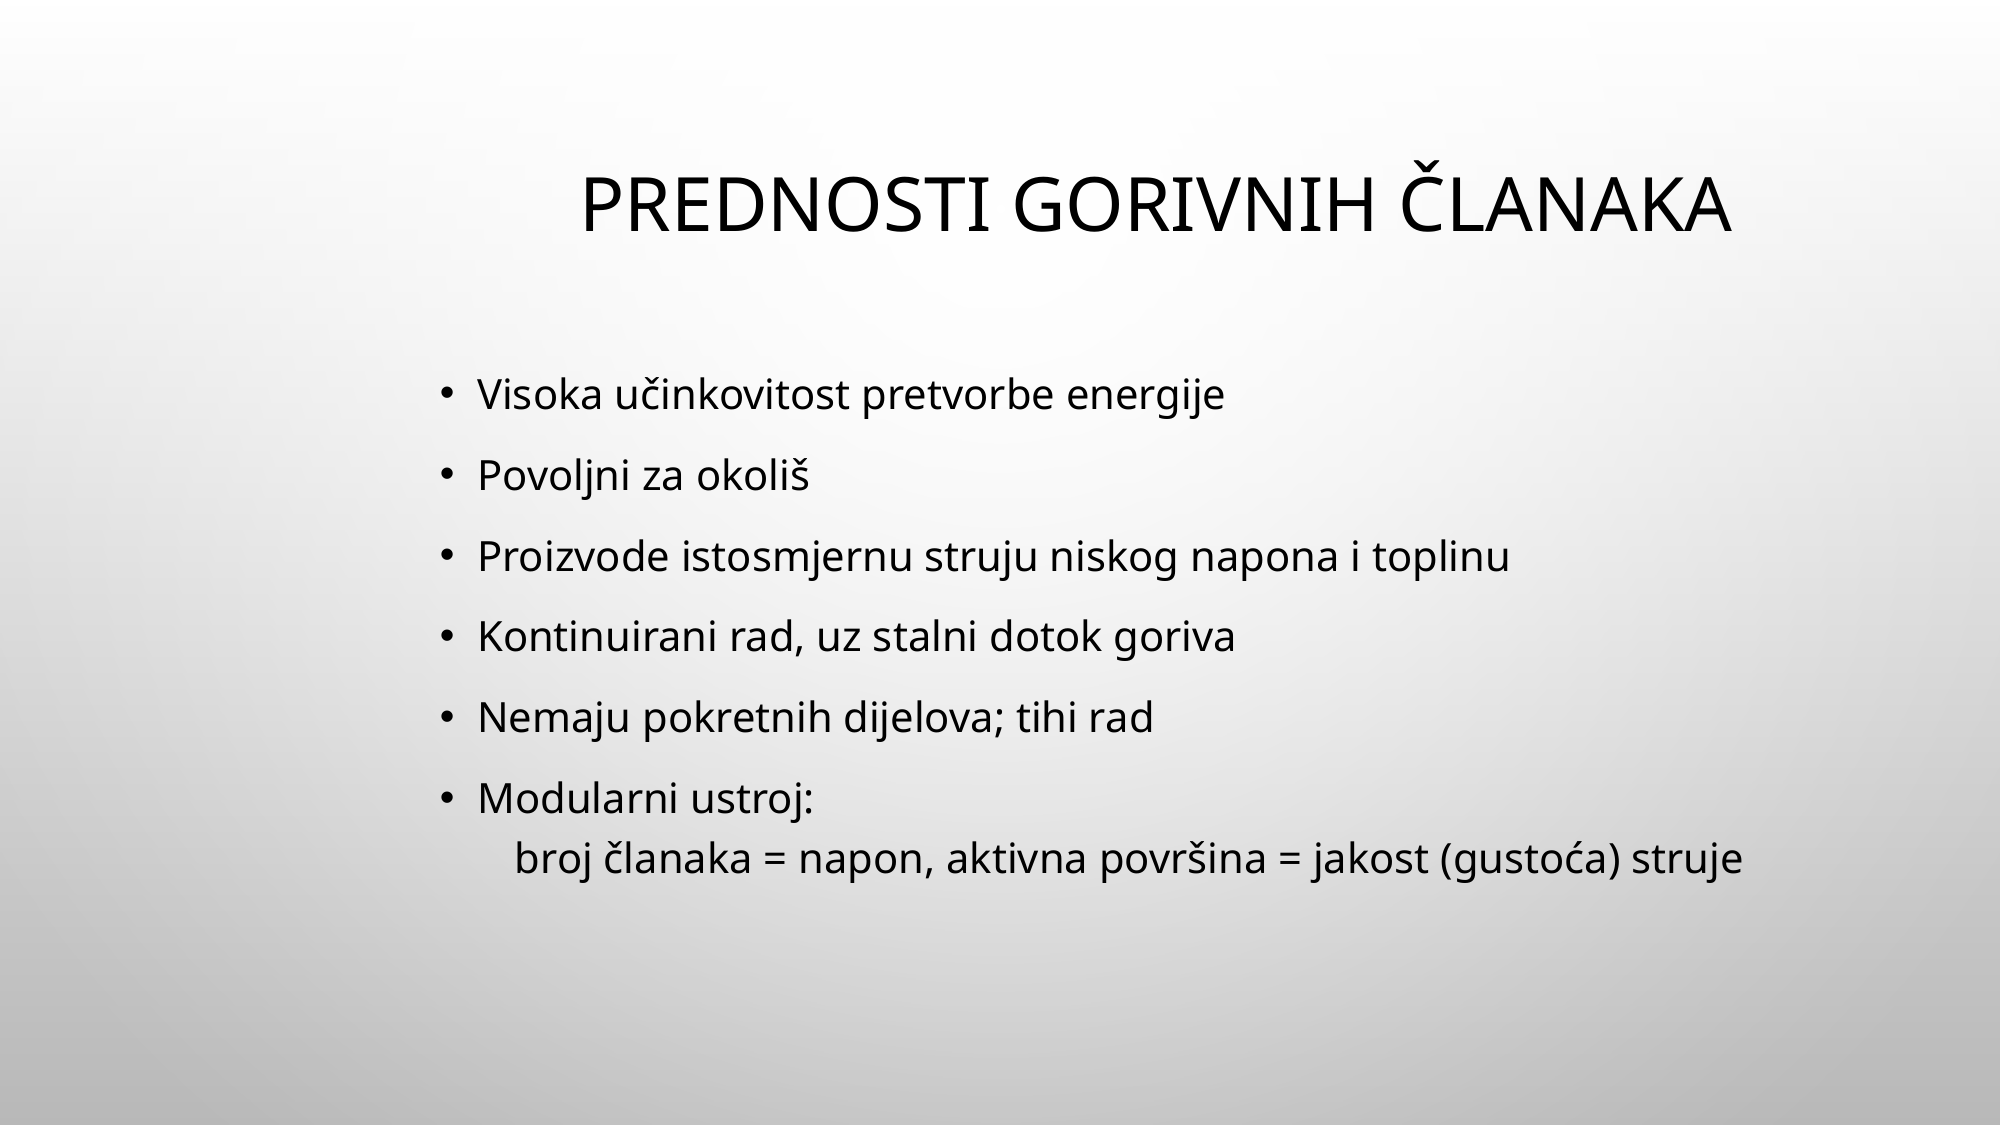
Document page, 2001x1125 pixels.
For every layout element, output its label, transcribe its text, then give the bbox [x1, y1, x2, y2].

list Visoka učinkovitost pretvorbe energije Povoljni za okoliš Proizvode istosmjernu struju niskog napona i toplinu Kontinuirani rad, uz stalni dotok goriva Nemaju pokretnih dijelova; tihi rad Modularni ustroj: broj članaka = napon, aktivna površina = jakost (gustoća) struje [424, 350, 1888, 970]
title Prednosti Gorivnih članaka [425, 102, 1888, 313]
